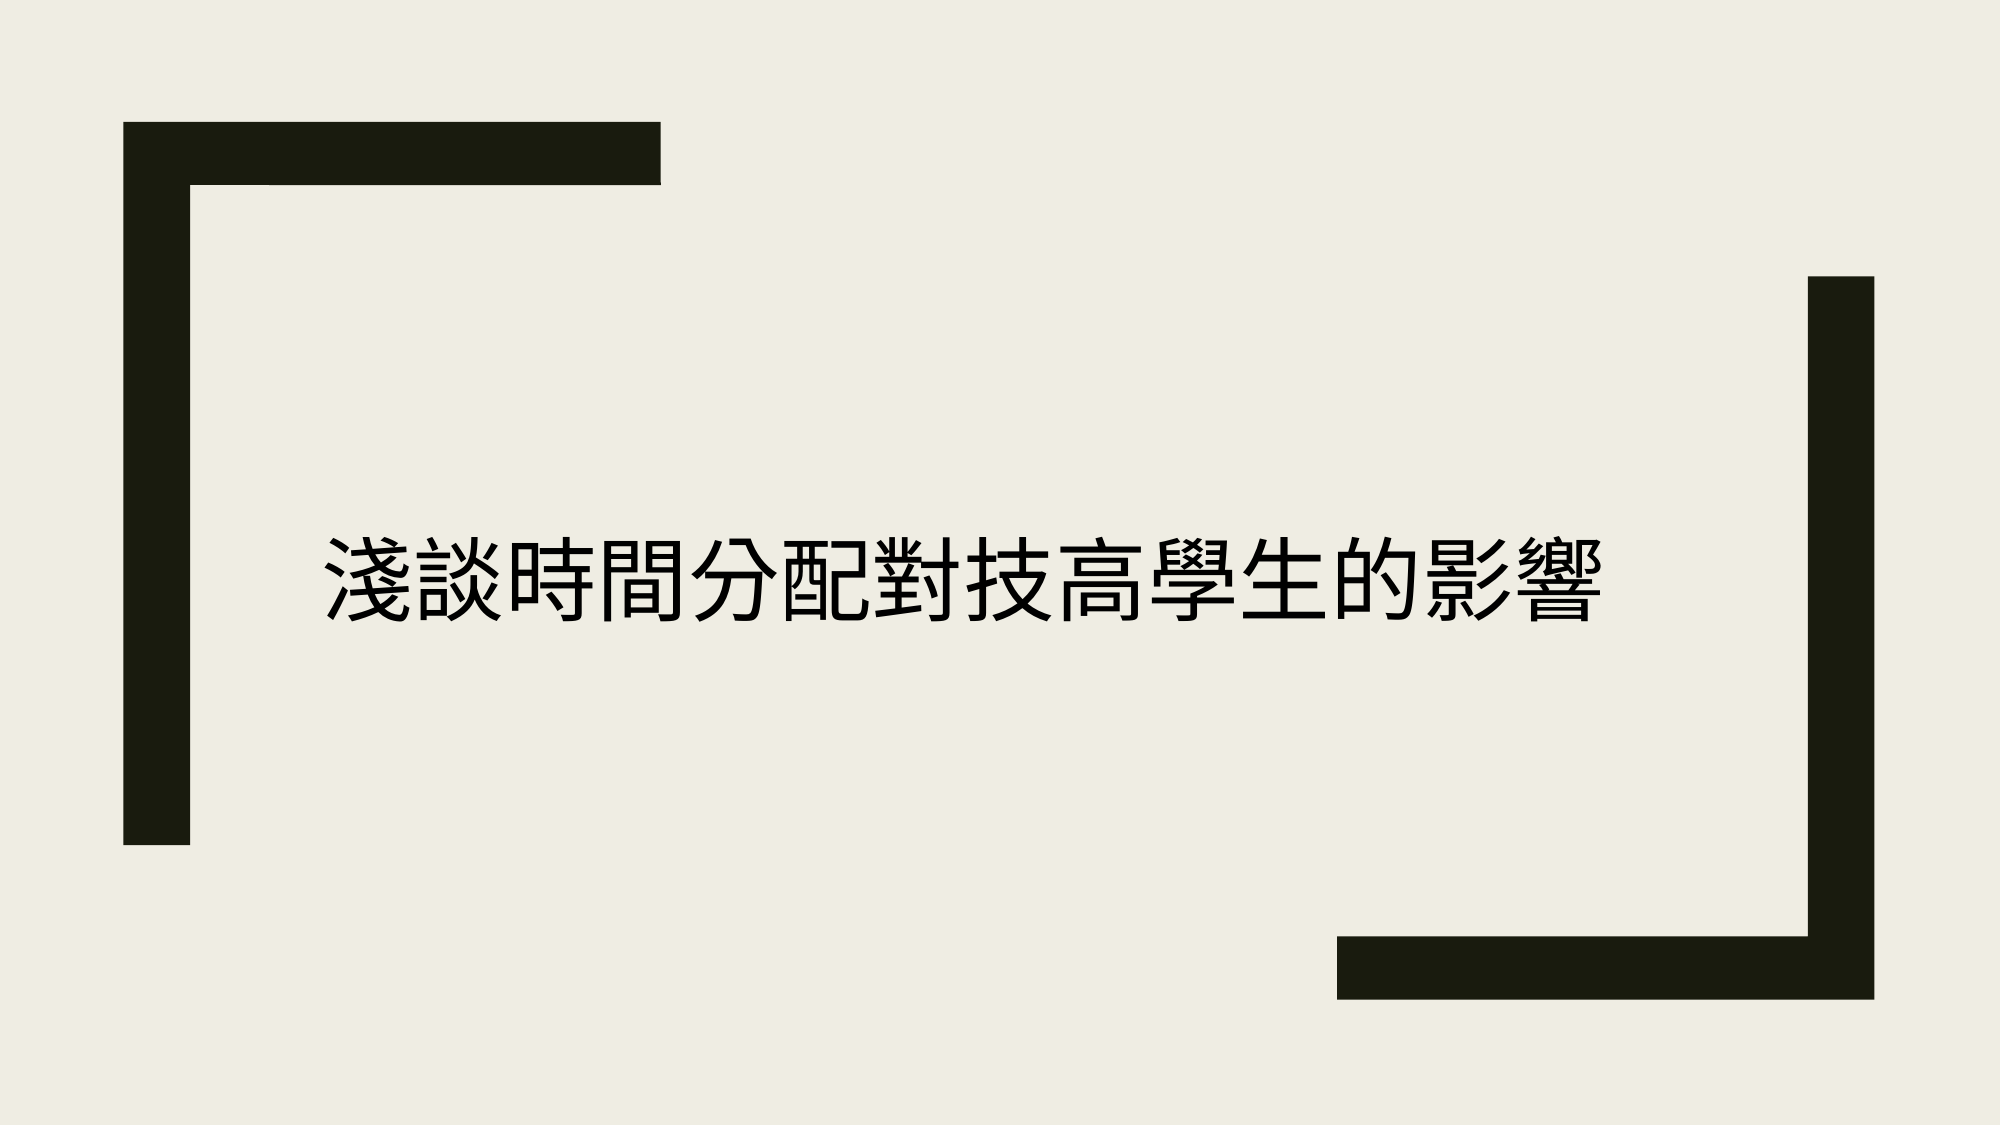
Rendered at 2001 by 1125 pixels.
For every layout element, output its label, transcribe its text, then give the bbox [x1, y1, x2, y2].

title 淺談時間分配對技高學生的影響 [301, 201, 1673, 929]
